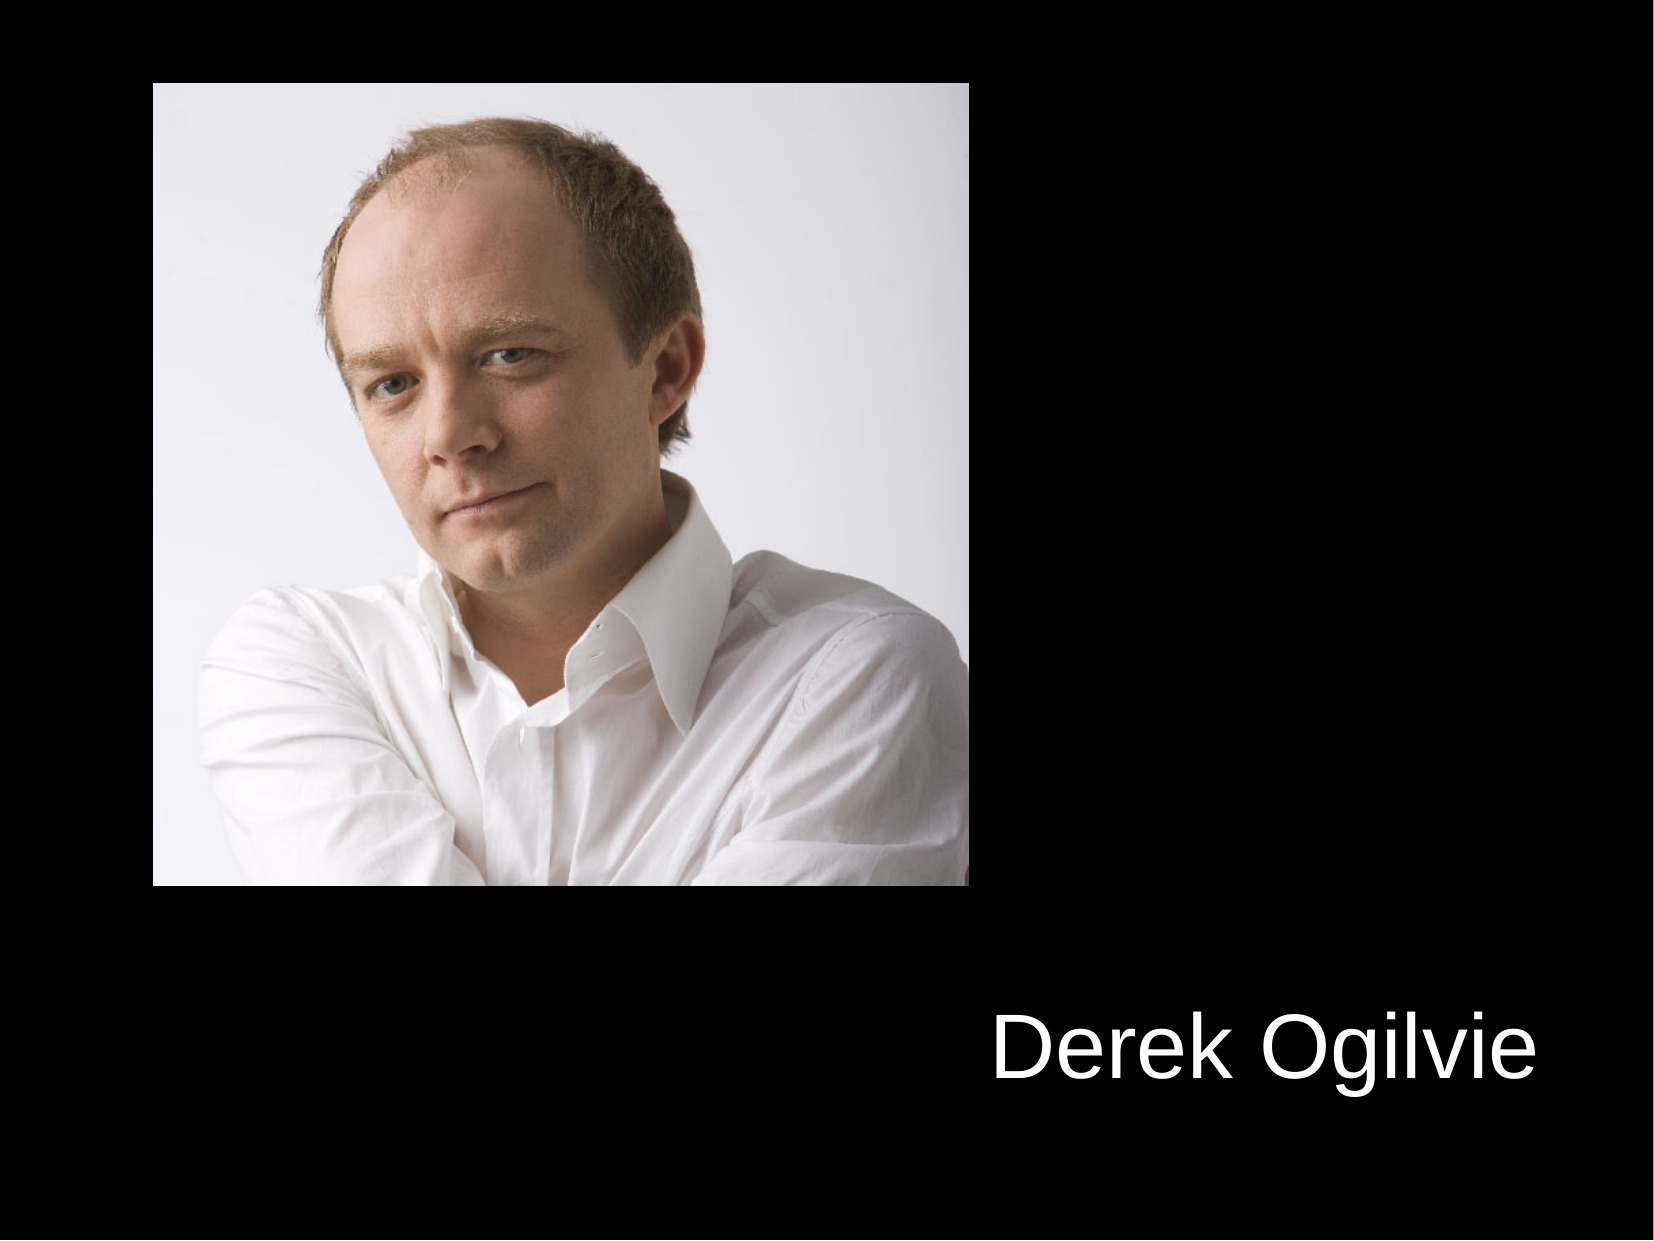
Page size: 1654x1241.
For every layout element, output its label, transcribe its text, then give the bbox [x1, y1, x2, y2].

title Derek Ogilvie [521, 944, 1654, 1151]
picture [153, 83, 969, 886]
